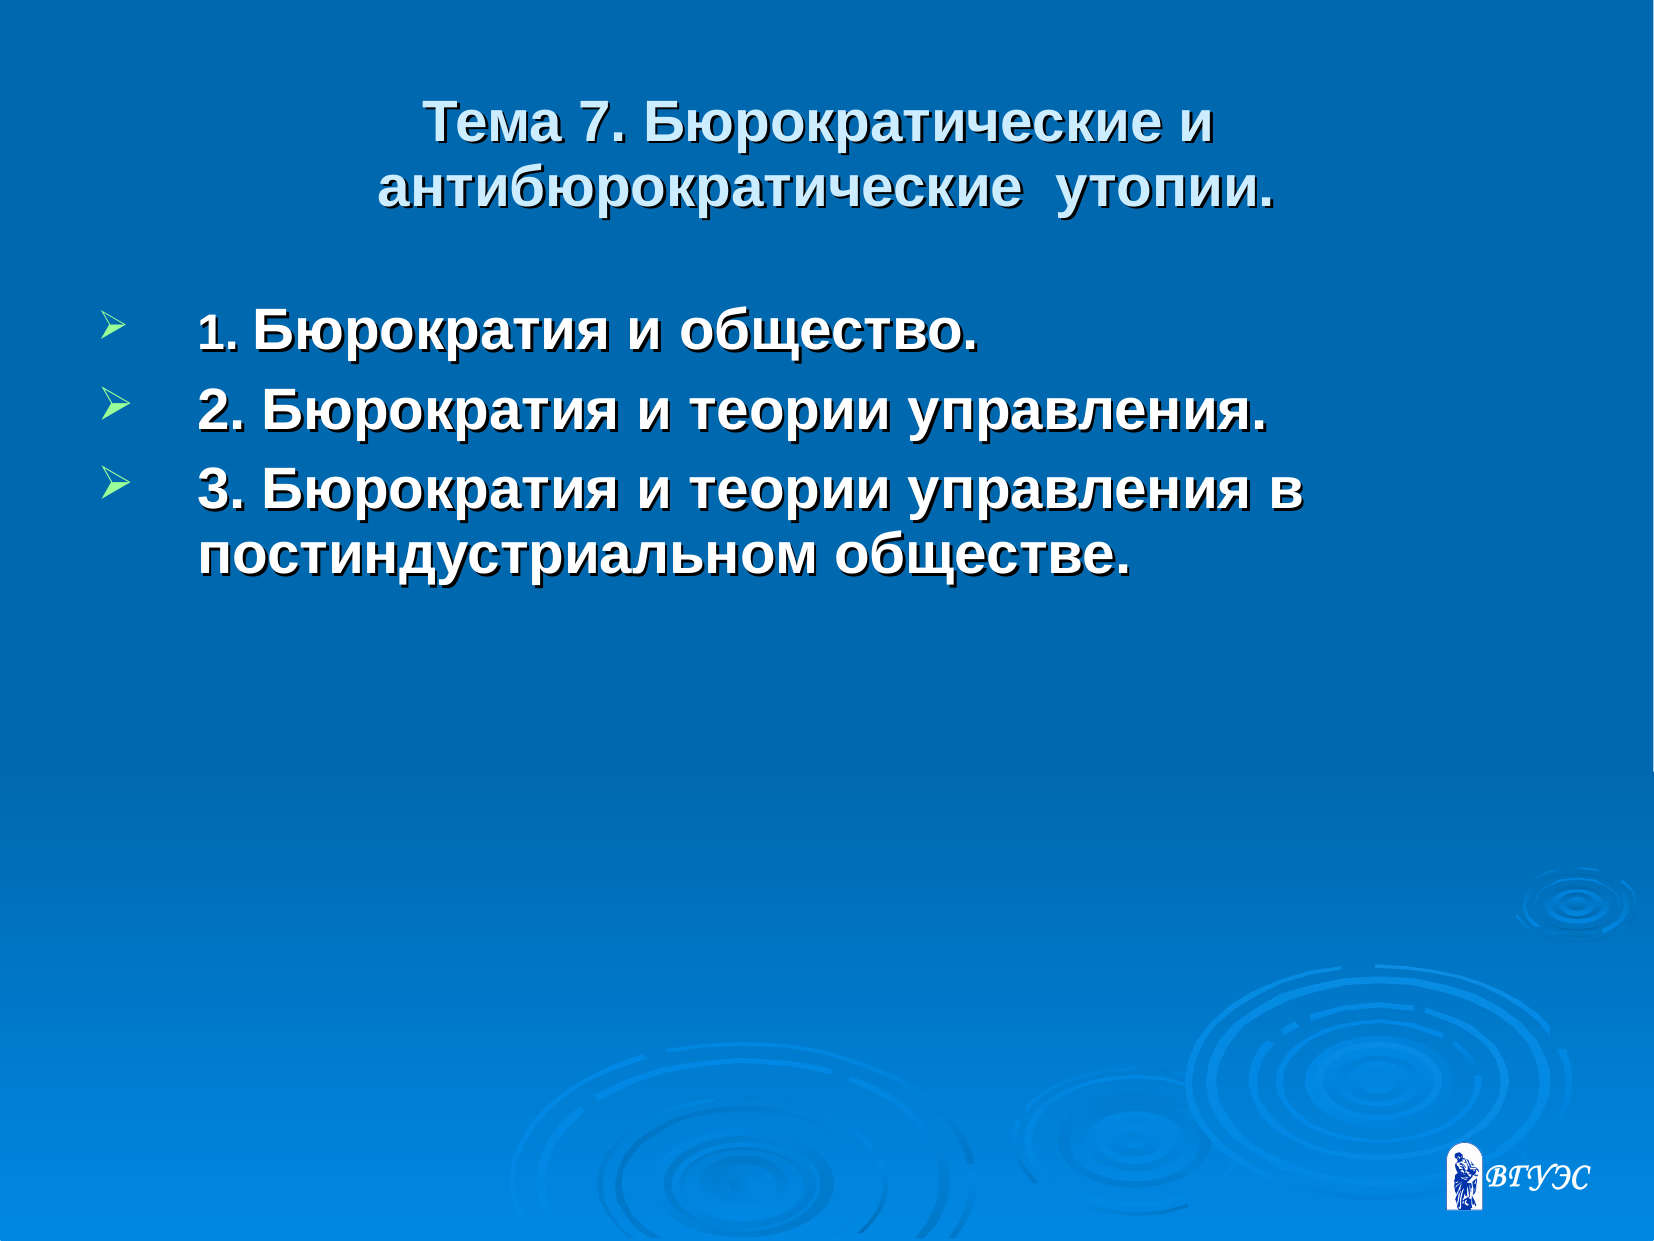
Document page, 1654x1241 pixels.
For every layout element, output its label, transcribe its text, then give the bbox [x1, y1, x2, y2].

list 1. Бюрократия и общество. 2. Бюрократия и теории управления. 3. Бюрократия и теории управления в постиндустриальном обществе. [82, 289, 1571, 1108]
picture [1446, 1142, 1592, 1211]
title Тема 7. Бюрократические и антибюрократические утопии. [82, 50, 1571, 257]
